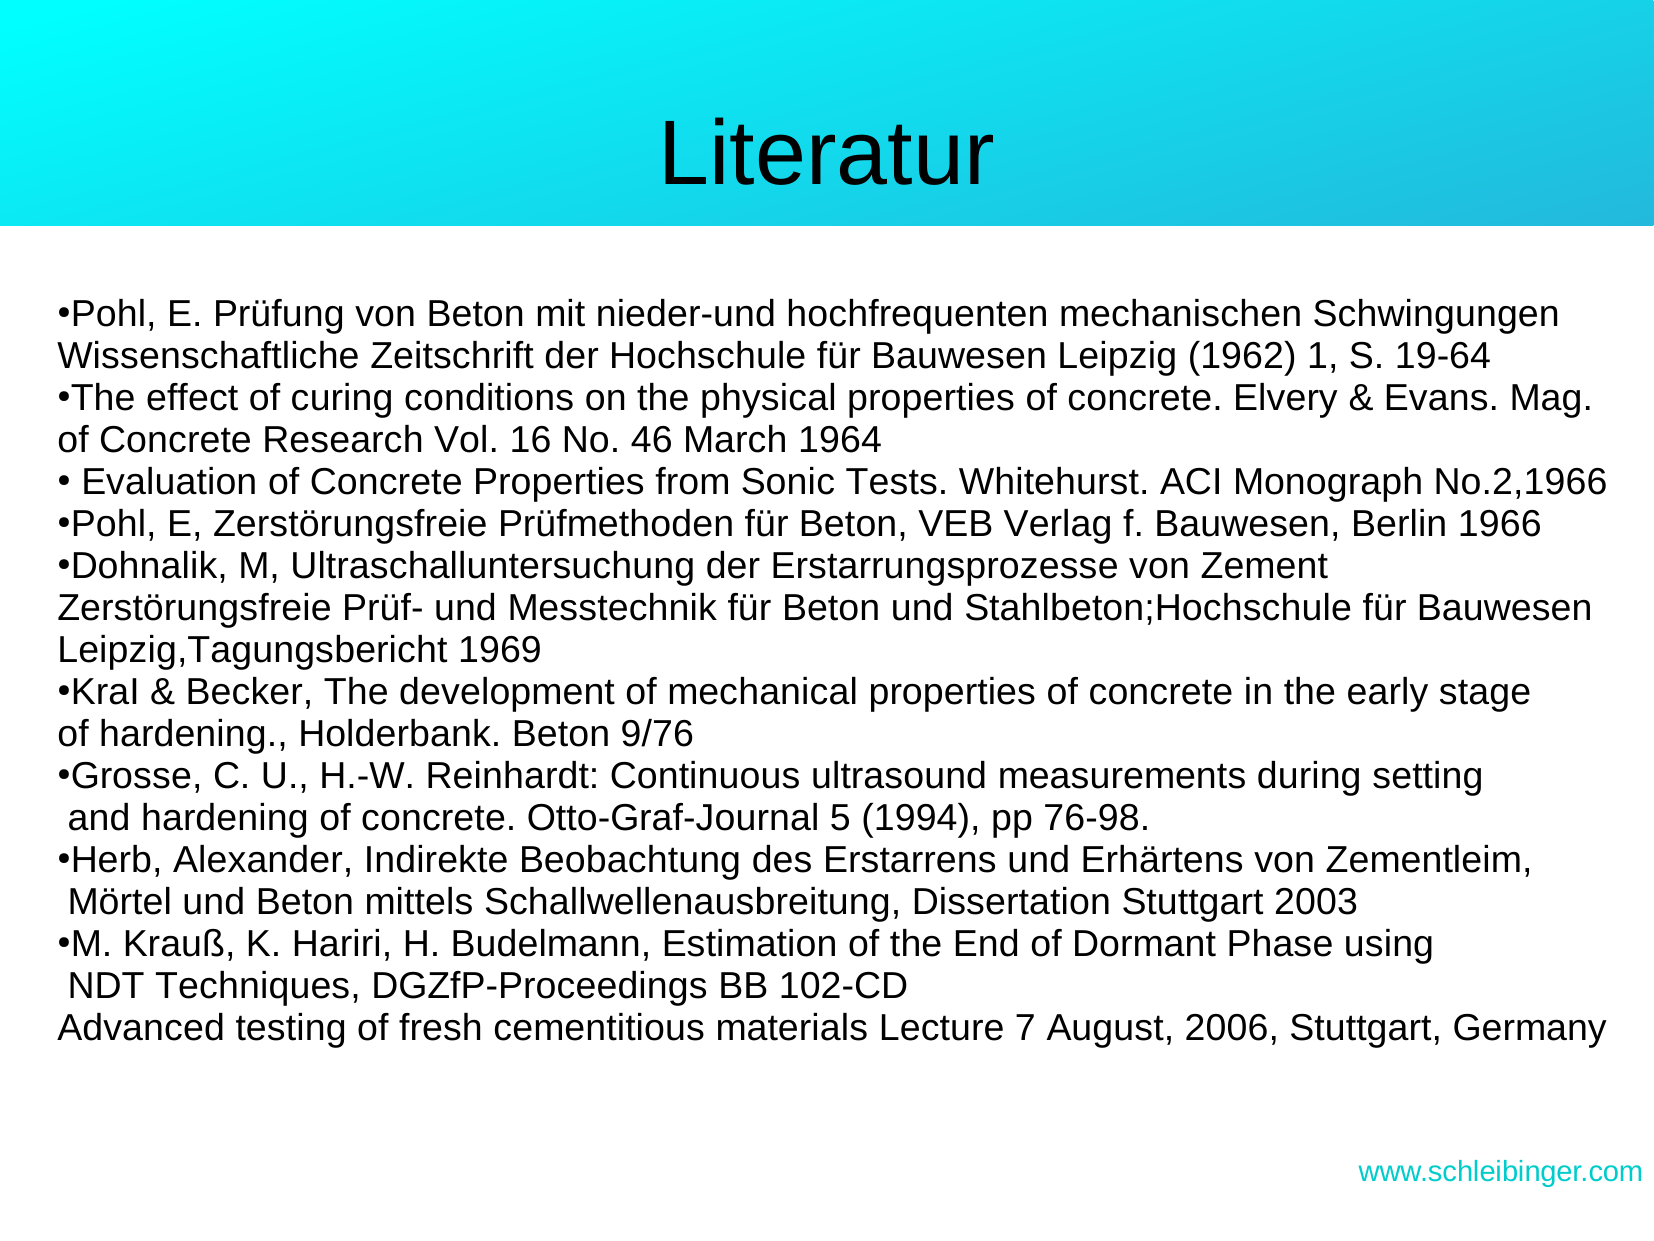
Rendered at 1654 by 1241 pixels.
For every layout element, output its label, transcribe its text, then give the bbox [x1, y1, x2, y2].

title Literatur [82, 49, 1571, 257]
text_box Pohl, E. Prüfung von Beton mit nieder-und hochfrequenten mechanischen Schwingungen Wissenschaftliche Zeitschrift der Hochschule für Bauwesen Leipzig (1962) 1, S. 19-64 The effect of curing conditions on the physical properties of concrete. Elvery & Evans. Mag. of Concrete Research Vol. 16 No. 46 March 1964 Evaluation of Concrete Properties from Sonic Tests. Whitehurst. ACI Monograph No.2,1966 Pohl, E, Zerstörungsfreie Prüfmethoden für Beton, VEB Verlag f. Bauwesen, Berlin 1966 Dohnalik, M, Ultraschalluntersuchung der Erstarrungsprozesse von Zement Zerstörungsfreie Prüf- und Messtechnik für Beton und Stahlbeton;Hochschule für Bauwesen Leipzig,Tagungsbericht 1969 KraI & Becker, The development of mechanical properties of concrete in the early stage of hardening., Holderbank. Beton 9/76 Grosse, C. U., H.-W. Reinhardt: Continuous ultrasound measurements during setting and hardening of concrete. Otto-Graf-Journal 5 (1994), pp 76-98. Herb, Alexander, Indirekte Beobachtung des Erstarrens und Erhärtens von Zementleim, Mörtel und Beton mittels Schallwellenausbreitung, Dissertation Stuttgart 2003 M. Krauß, K. Hariri, H. Budelmann, Estimation of the End of Dormant Phase using NDT Techniques, DGZfP-Proceedings BB 102-CD Advanced testing of fresh cementitious materials Lecture 7 August, 2006, Stuttgart, Germany [57, 292, 1601, 1047]
